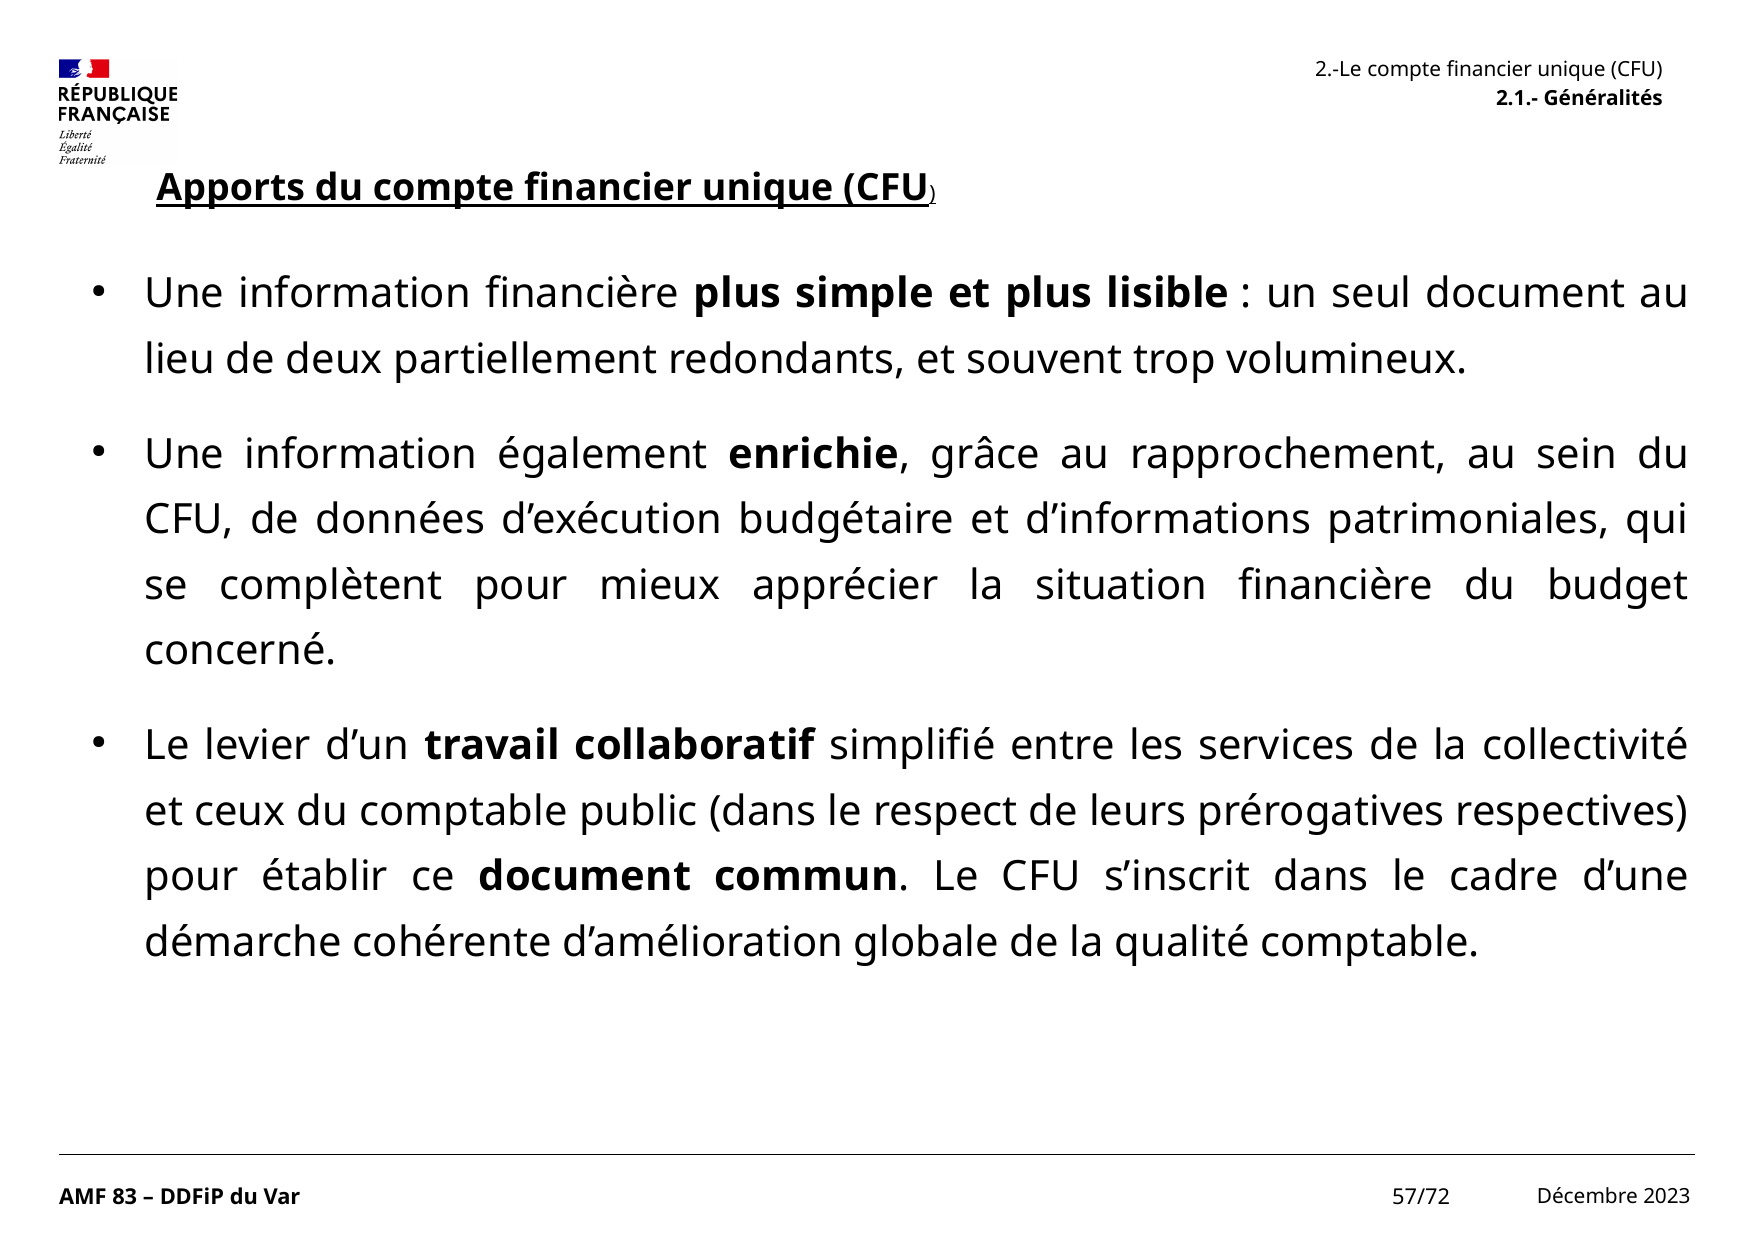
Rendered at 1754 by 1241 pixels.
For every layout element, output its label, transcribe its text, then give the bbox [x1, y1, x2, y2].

list Une information financière plus simple et plus lisible : un seul document au lieu de deux partiellement redondants, et souvent trop volumineux. Une information également enrichie, grâce au rapprochement, au sein du CFU, de données d’exécution budgétaire et d’informations patrimoniales, qui se complètent pour mieux apprécier la situation financière du budget concerné. Le levier d’un travail collaboratif simplifié entre les services de la collectivité et ceux du comptable public (dans le respect de leurs prérogatives respectives) pour établir ce document commun. Le CFU s’inscrit dans le cadre d’une démarche cohérente d’amélioration globale de la qualité comptable. [50, 176, 1690, 1156]
text_box 2.-Le compte financier unique (CFU) 2.1.- Généralités [208, 47, 1678, 130]
text_box Apports du compte financier unique (CFU) [141, 153, 1611, 293]
picture [59, 59, 178, 164]
